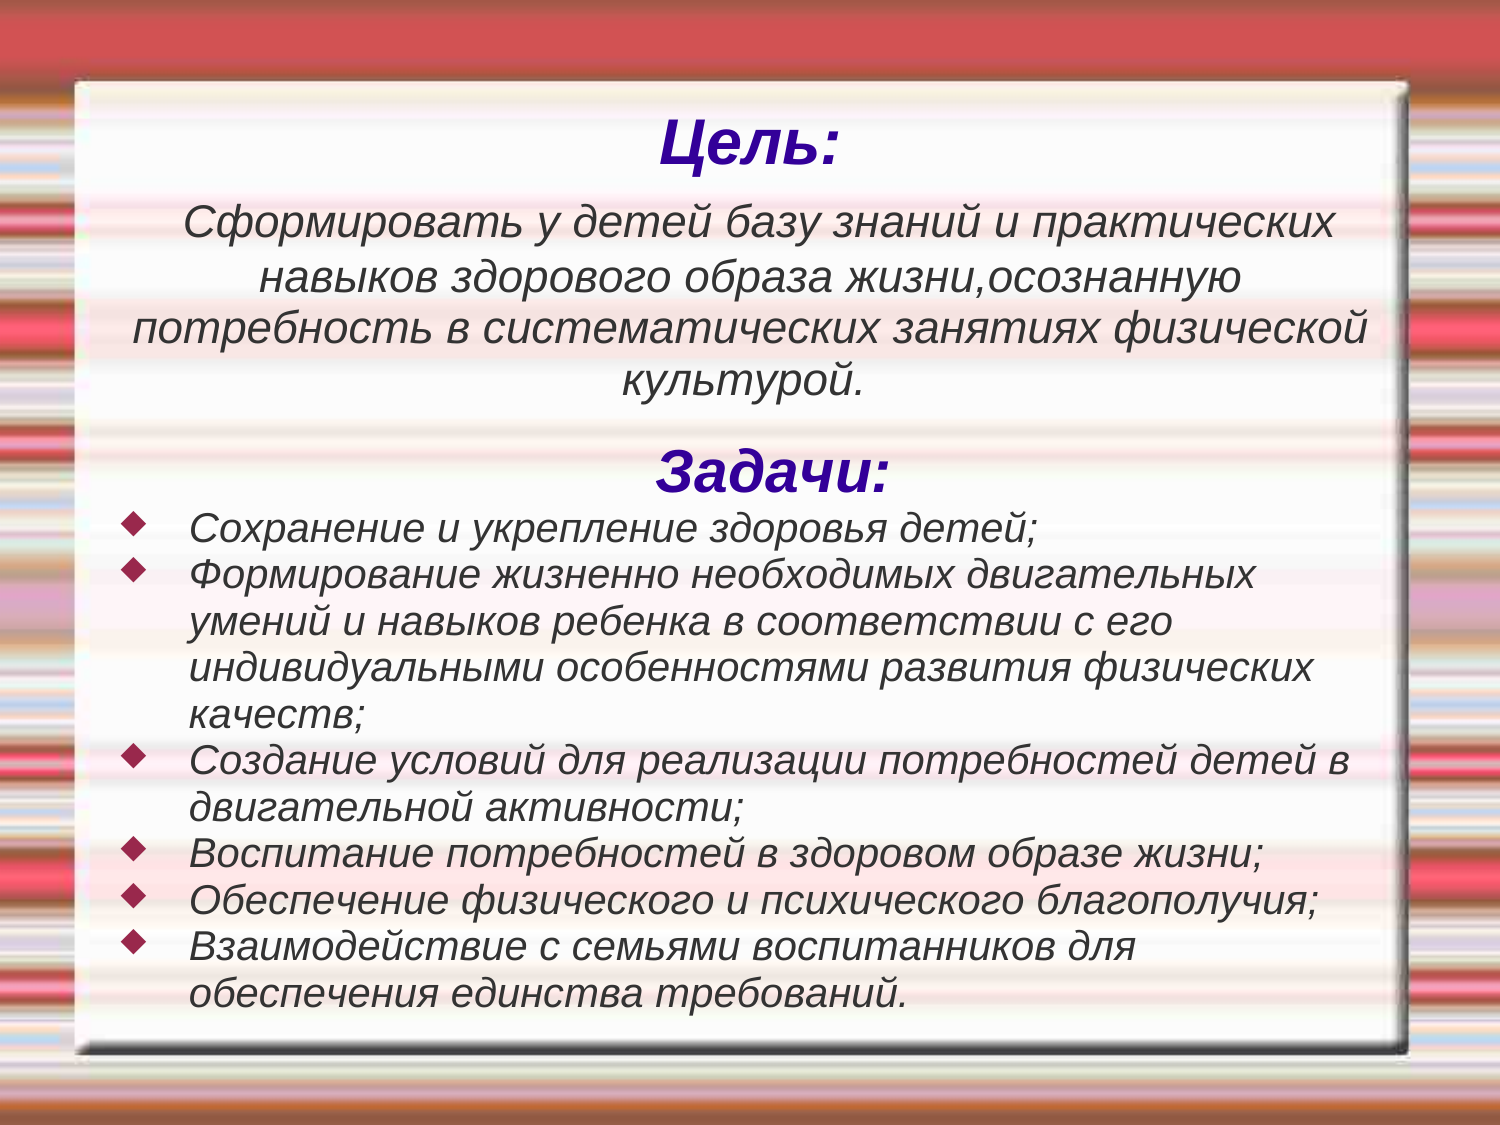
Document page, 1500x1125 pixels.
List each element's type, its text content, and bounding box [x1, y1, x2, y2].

title Цель: Сформировать у детей базу знаний и практических навыков здорового образа жизни,осознанную потребность в систематических занятиях физической культурой. [110, 132, 1392, 379]
list Задачи: Сохранение и укрепление здоровья детей; Формирование жизненно необходимых двигательных умений и навыков ребенка в соответствии с его индивидуальными особенностями развития физических качеств; Создание условий для реализации потребностей детей в двигательной активности; Воспитание потребностей в здоровом образе жизни; Обеспечение физического и психического благополучия; Взаимодействие с семьями воспитанников для обеспечения единства требований. [106, 437, 1360, 1125]
picture [0, 0, 1500, 1125]
